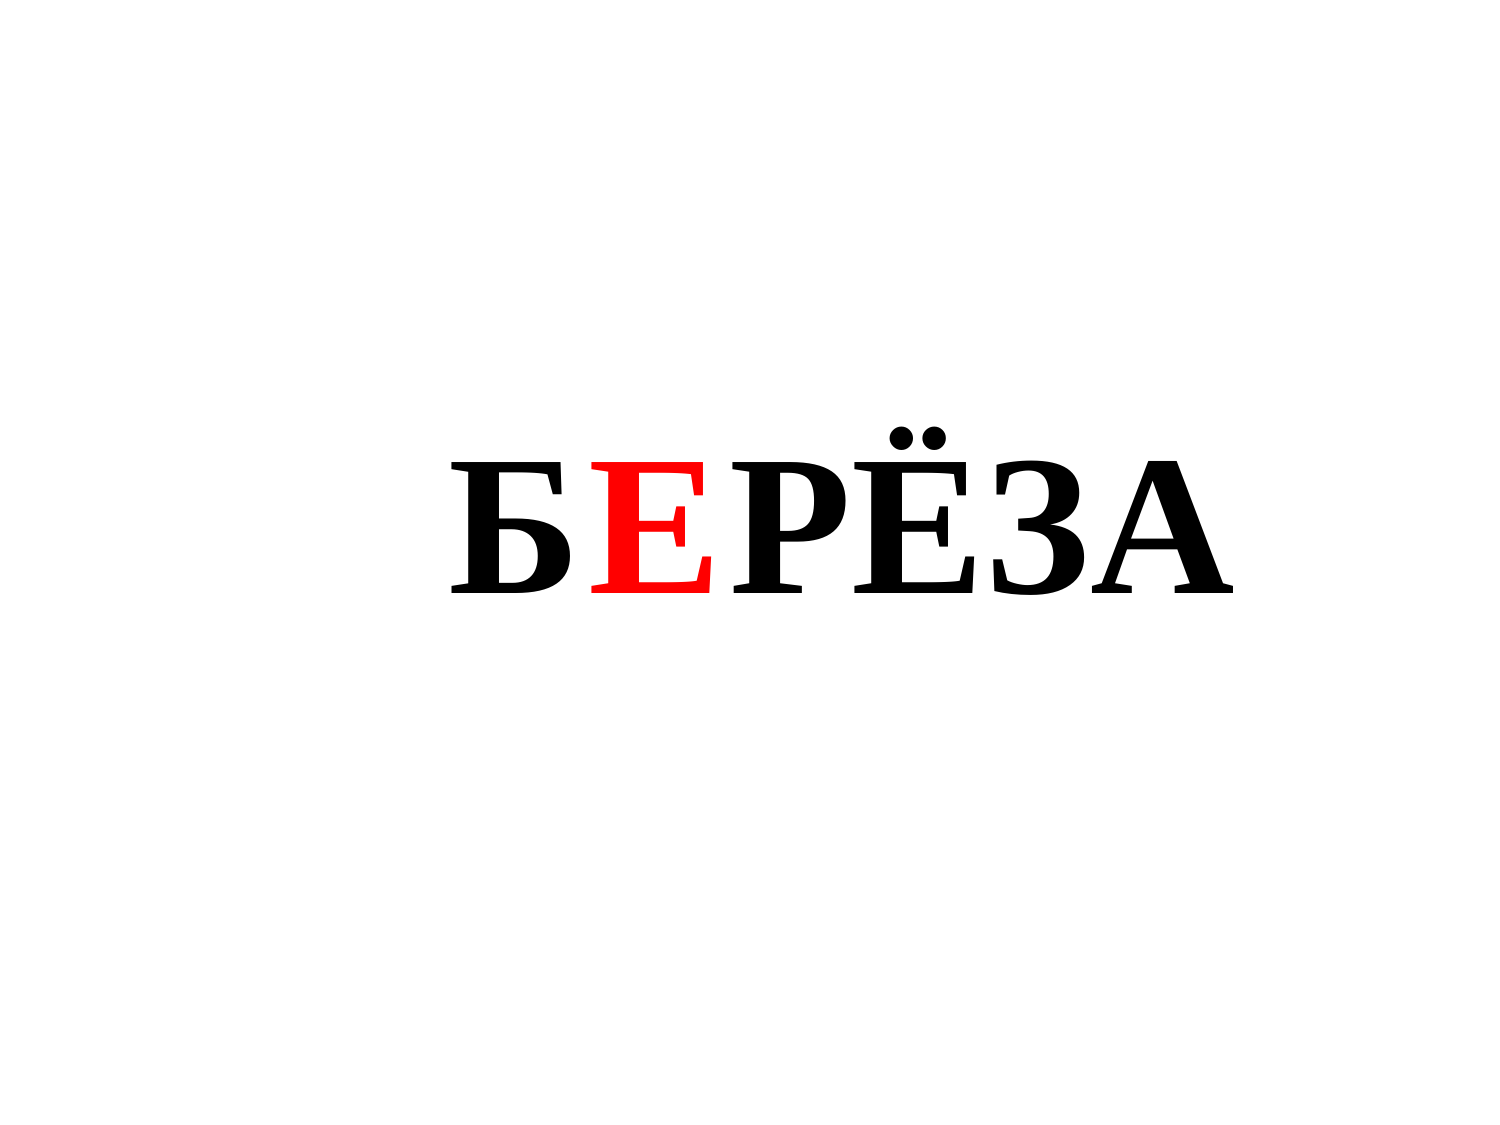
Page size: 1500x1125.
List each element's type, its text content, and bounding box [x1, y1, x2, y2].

text_box Б [433, 386, 574, 642]
text_box Е [574, 386, 714, 642]
text_box РЁЗА [714, 386, 1395, 642]
